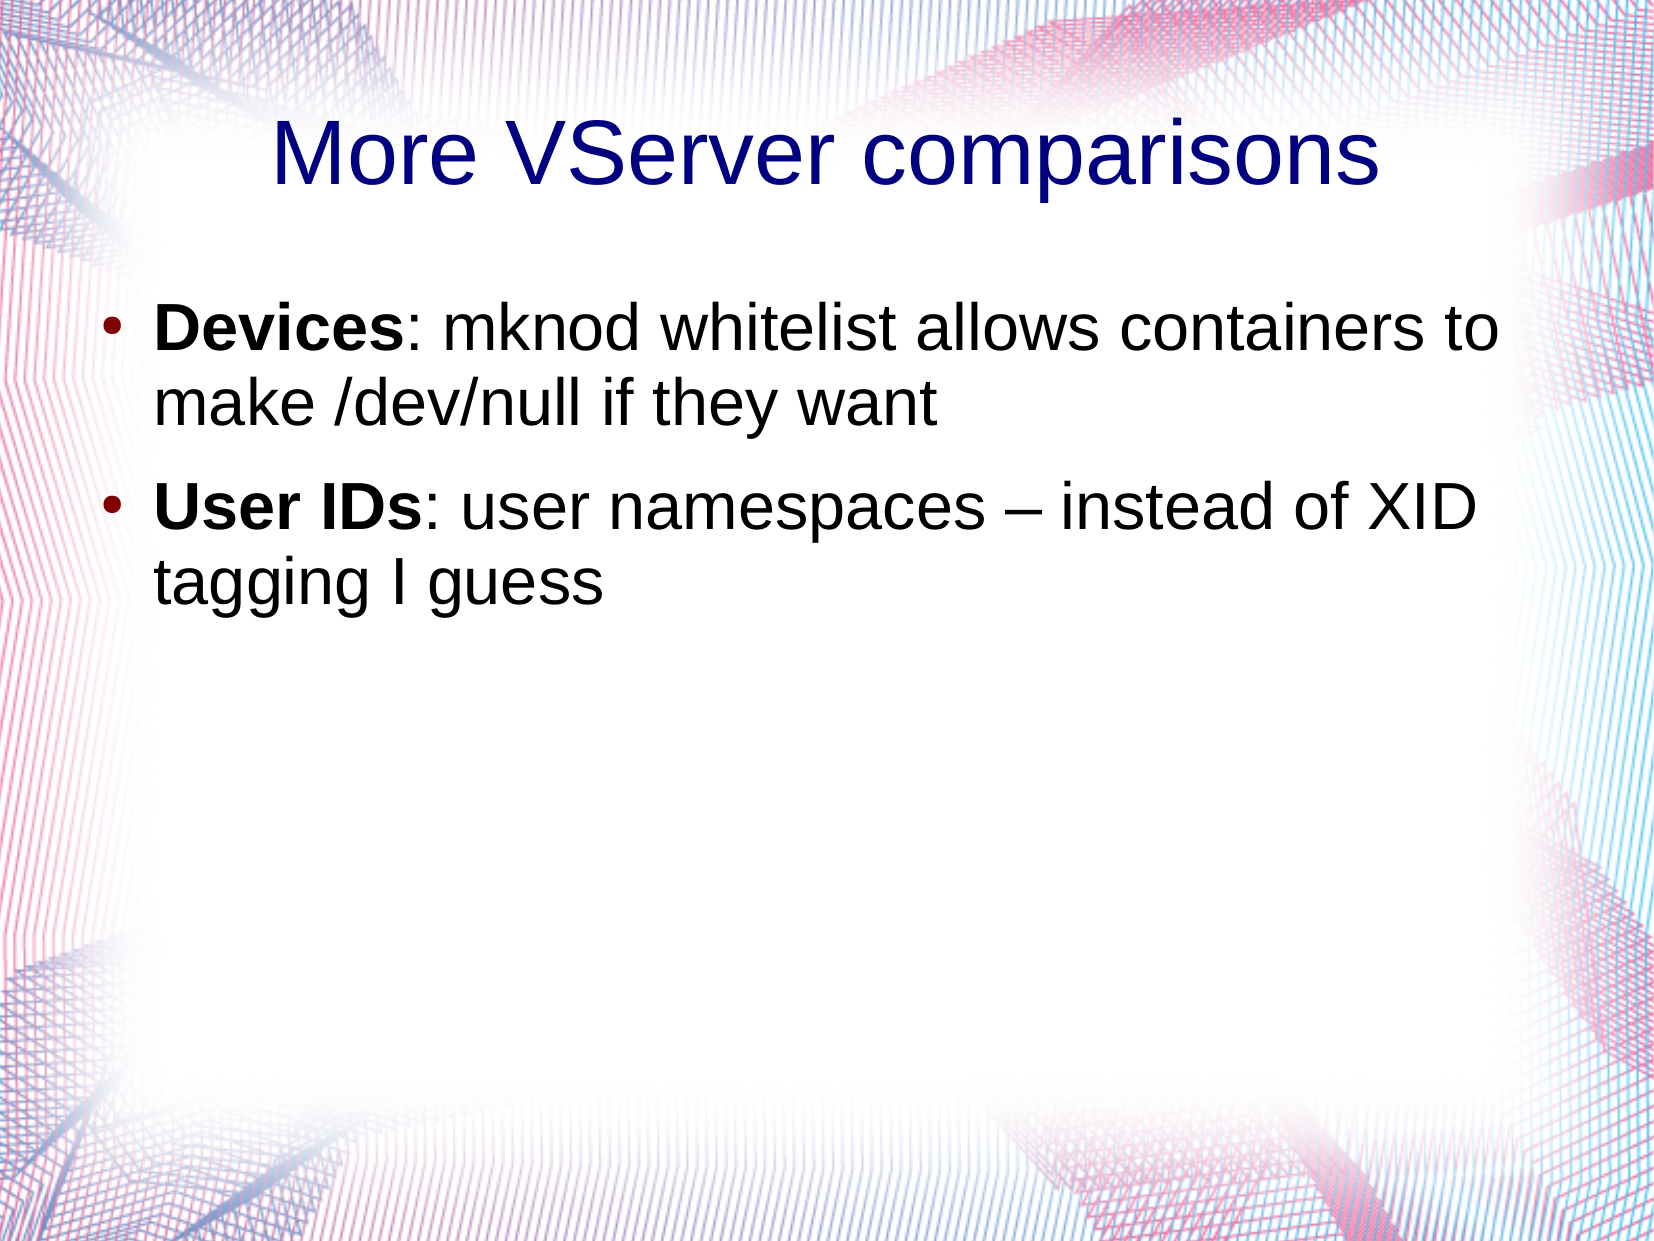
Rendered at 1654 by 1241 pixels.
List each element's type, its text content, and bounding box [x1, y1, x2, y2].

picture [0, 0, 1654, 1241]
title More VServer comparisons [82, 56, 1571, 250]
list Devices: mknod whitelist allows containers to make /dev/null if they want User IDs: user namespaces – instead of XID tagging I guess [82, 290, 1571, 1094]
